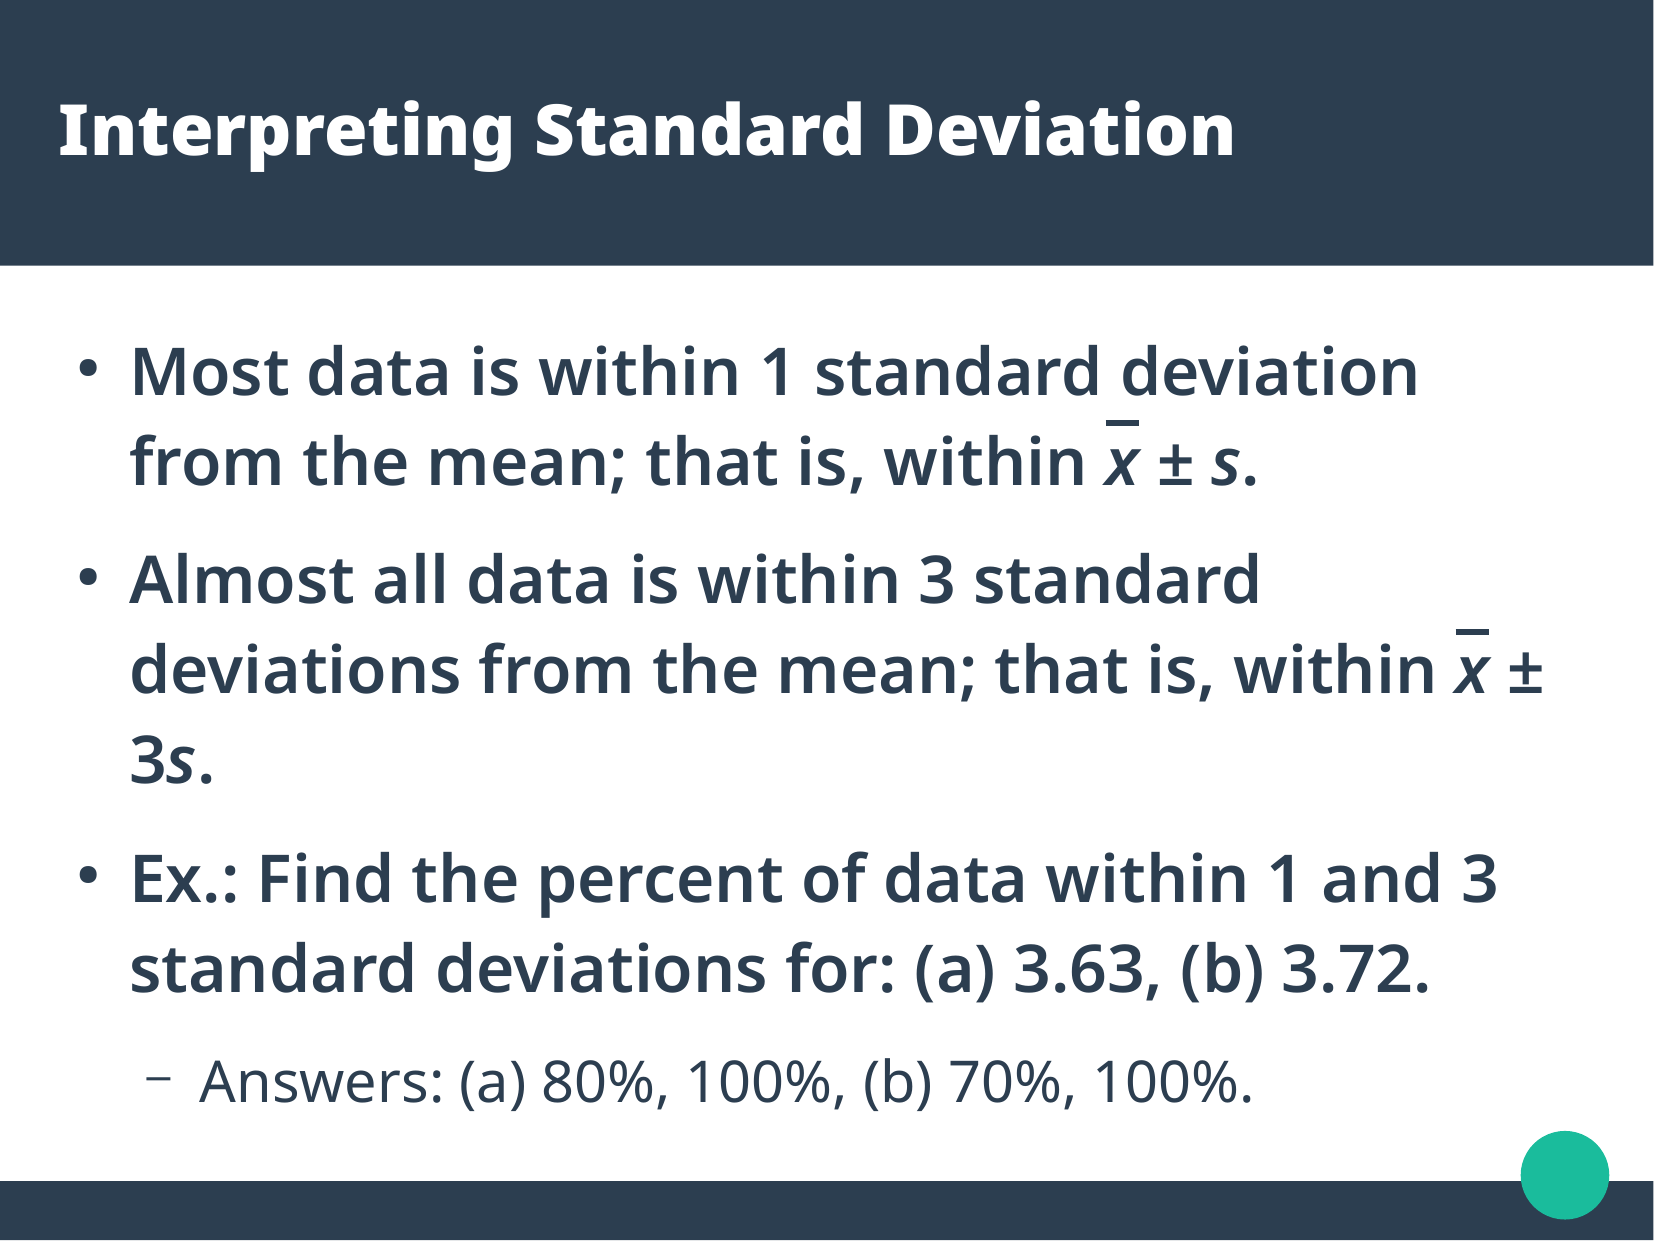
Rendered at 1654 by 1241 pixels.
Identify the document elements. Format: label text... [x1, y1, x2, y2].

list Most data is within 1 standard deviation from the mean; that is, within x ± s. Almost all data is within 3 standard deviations from the mean; that is, within x ± 3s. Ex.: Find the percent of data within 1 and 3 standard deviations for: (a) 3.63, (b) 3.72. Answers: (a) 80%, 100%, (b) 70%, 100%. [59, 324, 1595, 1126]
title Interpreting Standard Deviation [59, 49, 1595, 207]
